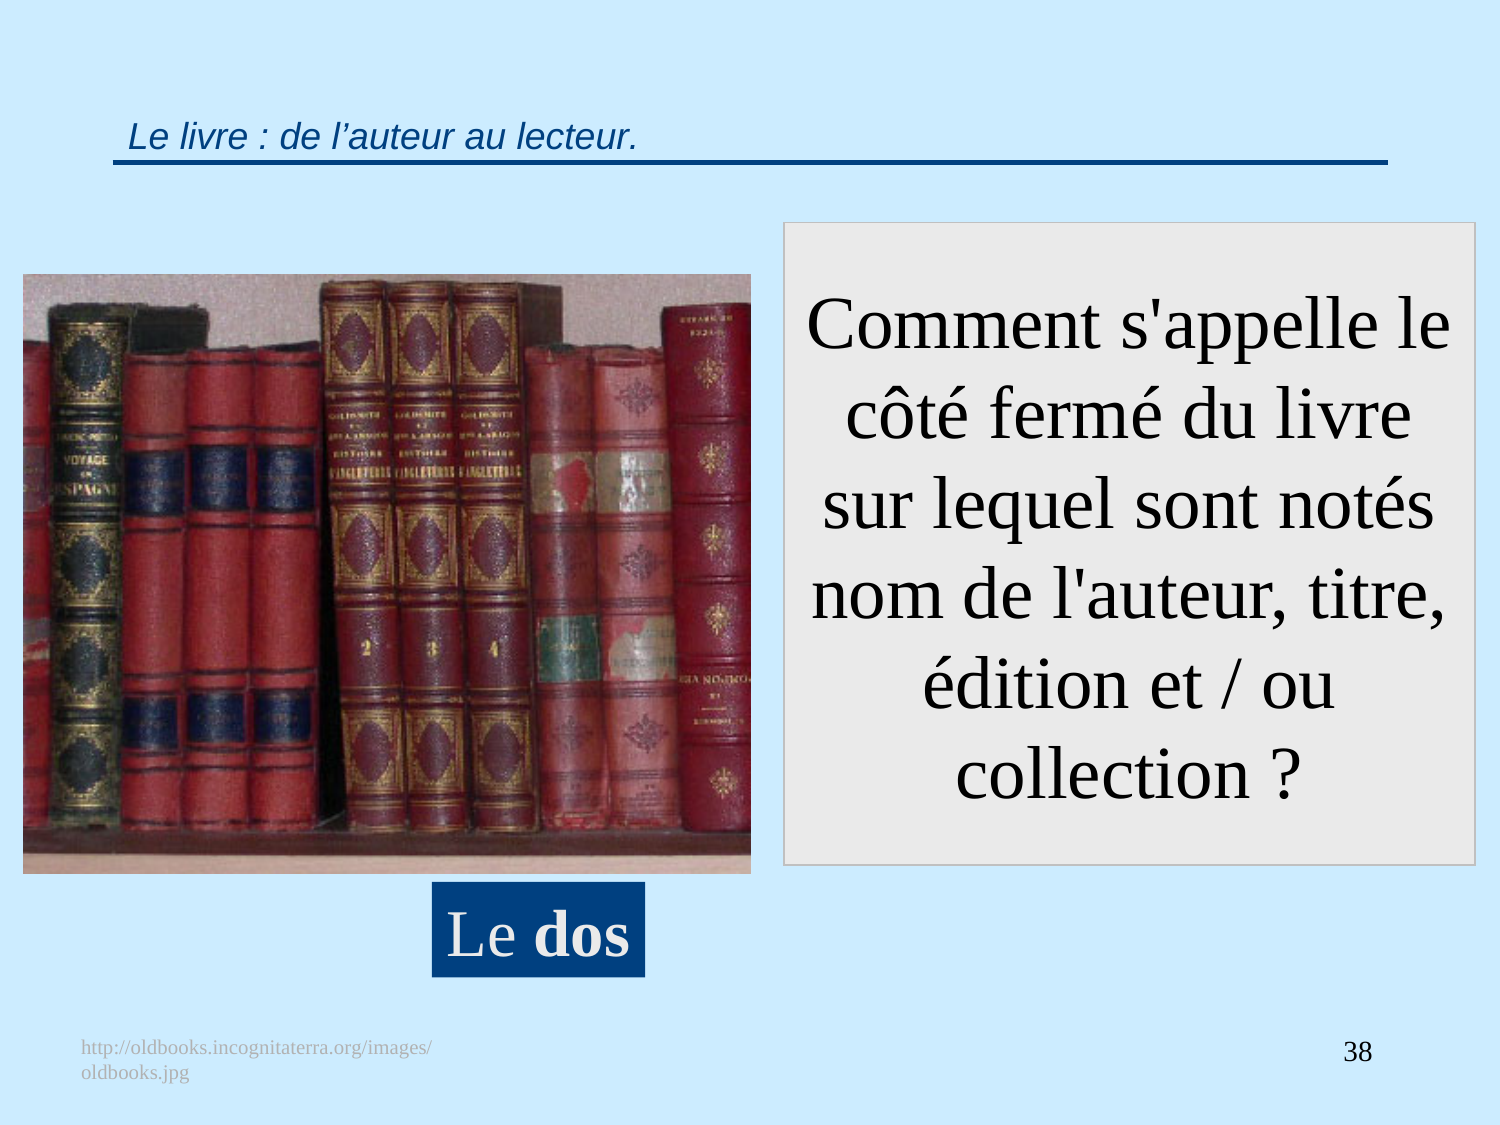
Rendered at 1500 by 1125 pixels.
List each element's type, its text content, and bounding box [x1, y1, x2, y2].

text_box http://oldbooks.incognitaterra.org/images/oldbooks.jpg [66, 1025, 556, 1092]
text_box Le dos [431, 881, 646, 978]
text_box Le livre : de l’auteur au lecteur. [113, 104, 655, 160]
title Comment s'appelle le côté fermé du livre sur lequel sont notés nom de l'auteur, titre, édition et / ou collection ? [783, 222, 1476, 866]
picture [23, 274, 751, 874]
